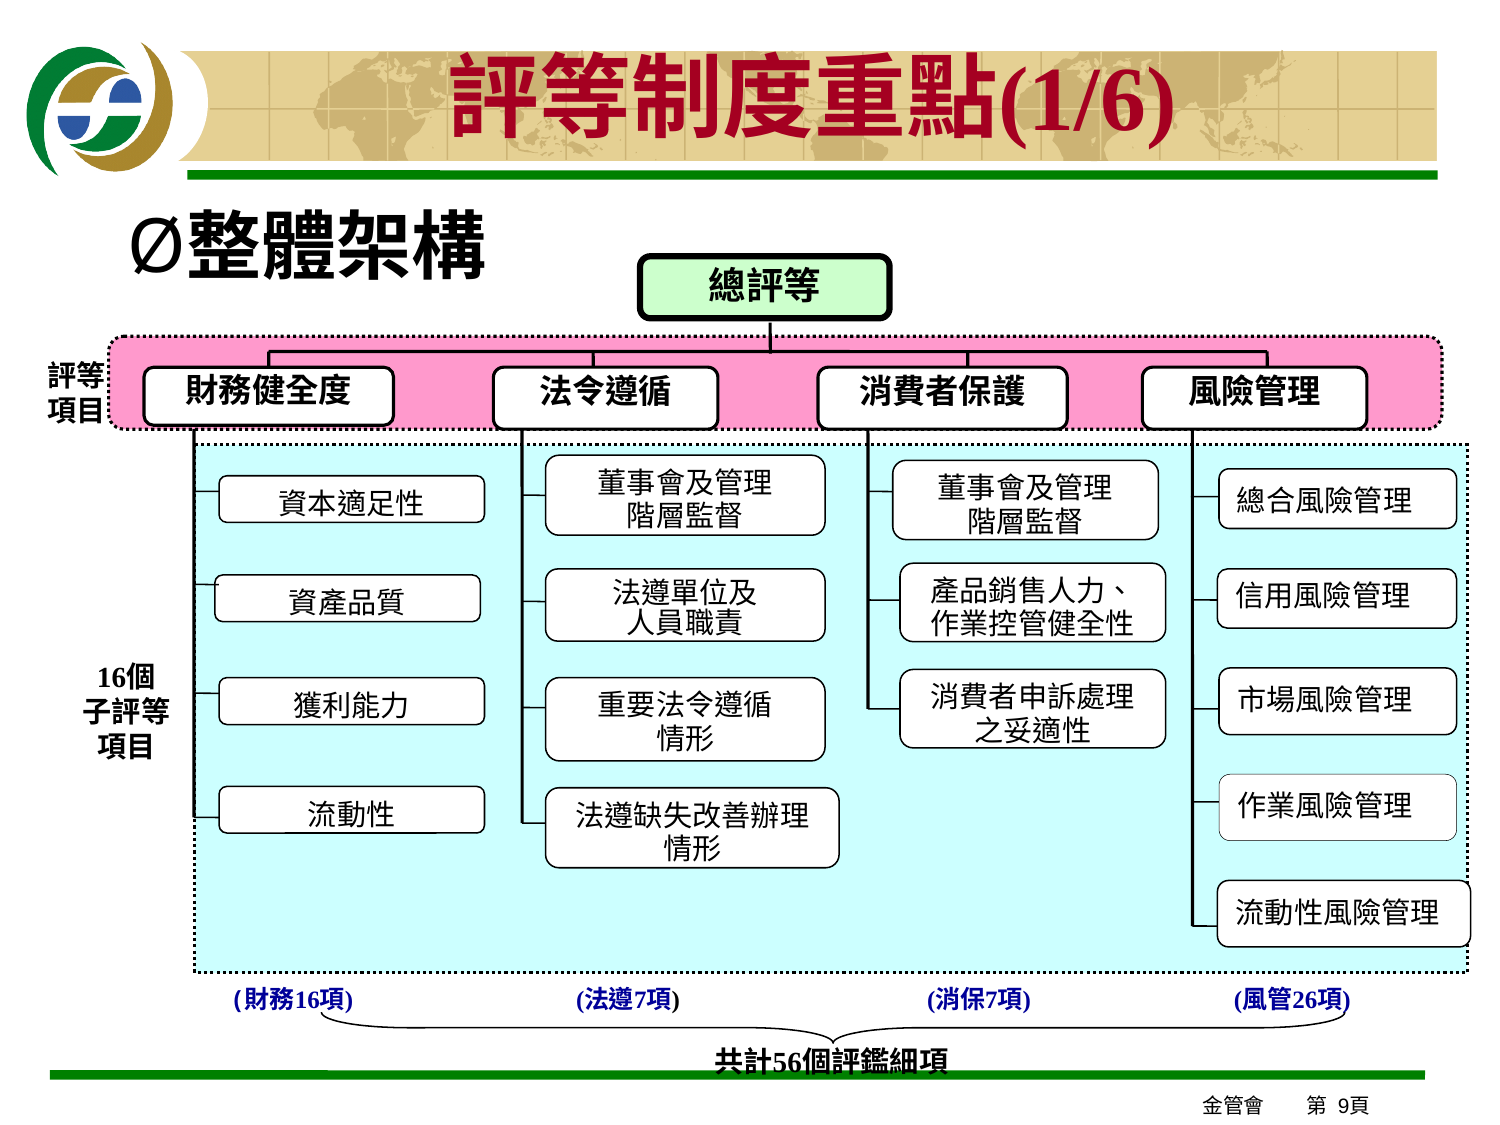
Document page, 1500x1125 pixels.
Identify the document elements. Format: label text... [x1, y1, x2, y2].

text_box 總評等 [640, 256, 890, 319]
text_box [772, 336, 1443, 430]
text_box 流動性風險管理 [1217, 880, 1471, 947]
text_box (風管26項) [1219, 976, 1443, 1023]
text_box 評等 項目 [53, 339, 101, 445]
list 整體架構 [112, 190, 1453, 323]
text_box 16個 子評等 項目 [97, 610, 156, 811]
text_box 流動性 [219, 786, 485, 834]
text_box 消費者保護 [817, 367, 1068, 430]
text_box [195, 445, 1467, 973]
text_box 信用風險管理 [1217, 568, 1457, 629]
text_box (消保7項) [912, 976, 1137, 1023]
text_box 董事會及管理 階層監督 [892, 460, 1159, 540]
picture [24, 37, 175, 178]
text_box (法遵7項) [561, 976, 786, 1023]
text_box 財務健全度 [143, 367, 394, 426]
text_box [970, 354, 1265, 430]
text_box 總合風險管理 [1219, 468, 1457, 529]
text_box [108, 336, 768, 430]
text_box [1194, 445, 1467, 925]
text_box 重要法令遵循 情形 [545, 677, 826, 761]
text_box 市場風險管理 [1219, 667, 1457, 735]
text_box 資產品質 [214, 574, 481, 622]
text_box 作業風險管理 [1219, 774, 1457, 841]
text_box 產品銷售人力、作業控管健全性 [900, 563, 1166, 642]
text_box [595, 354, 966, 430]
text_box 風險管理 [1142, 367, 1367, 430]
text_box 董事會及管理 階層監督 [545, 455, 826, 536]
text_box 資本適足性 [219, 475, 485, 523]
text_box 共計56個評鑑細項 [569, 1036, 1094, 1082]
text_box 法令遵循 [493, 367, 718, 430]
text_box 法遵缺失改善辦理情形 [545, 787, 840, 868]
text_box 消費者申訴處理之妥適性 [900, 669, 1166, 748]
text_box 獲利能力 [219, 677, 485, 725]
text_box (財務16項) [215, 976, 439, 1023]
text_box 法遵單位及 人員職責 [545, 568, 826, 642]
title 評等制度重點(1/6) [174, 24, 1450, 163]
